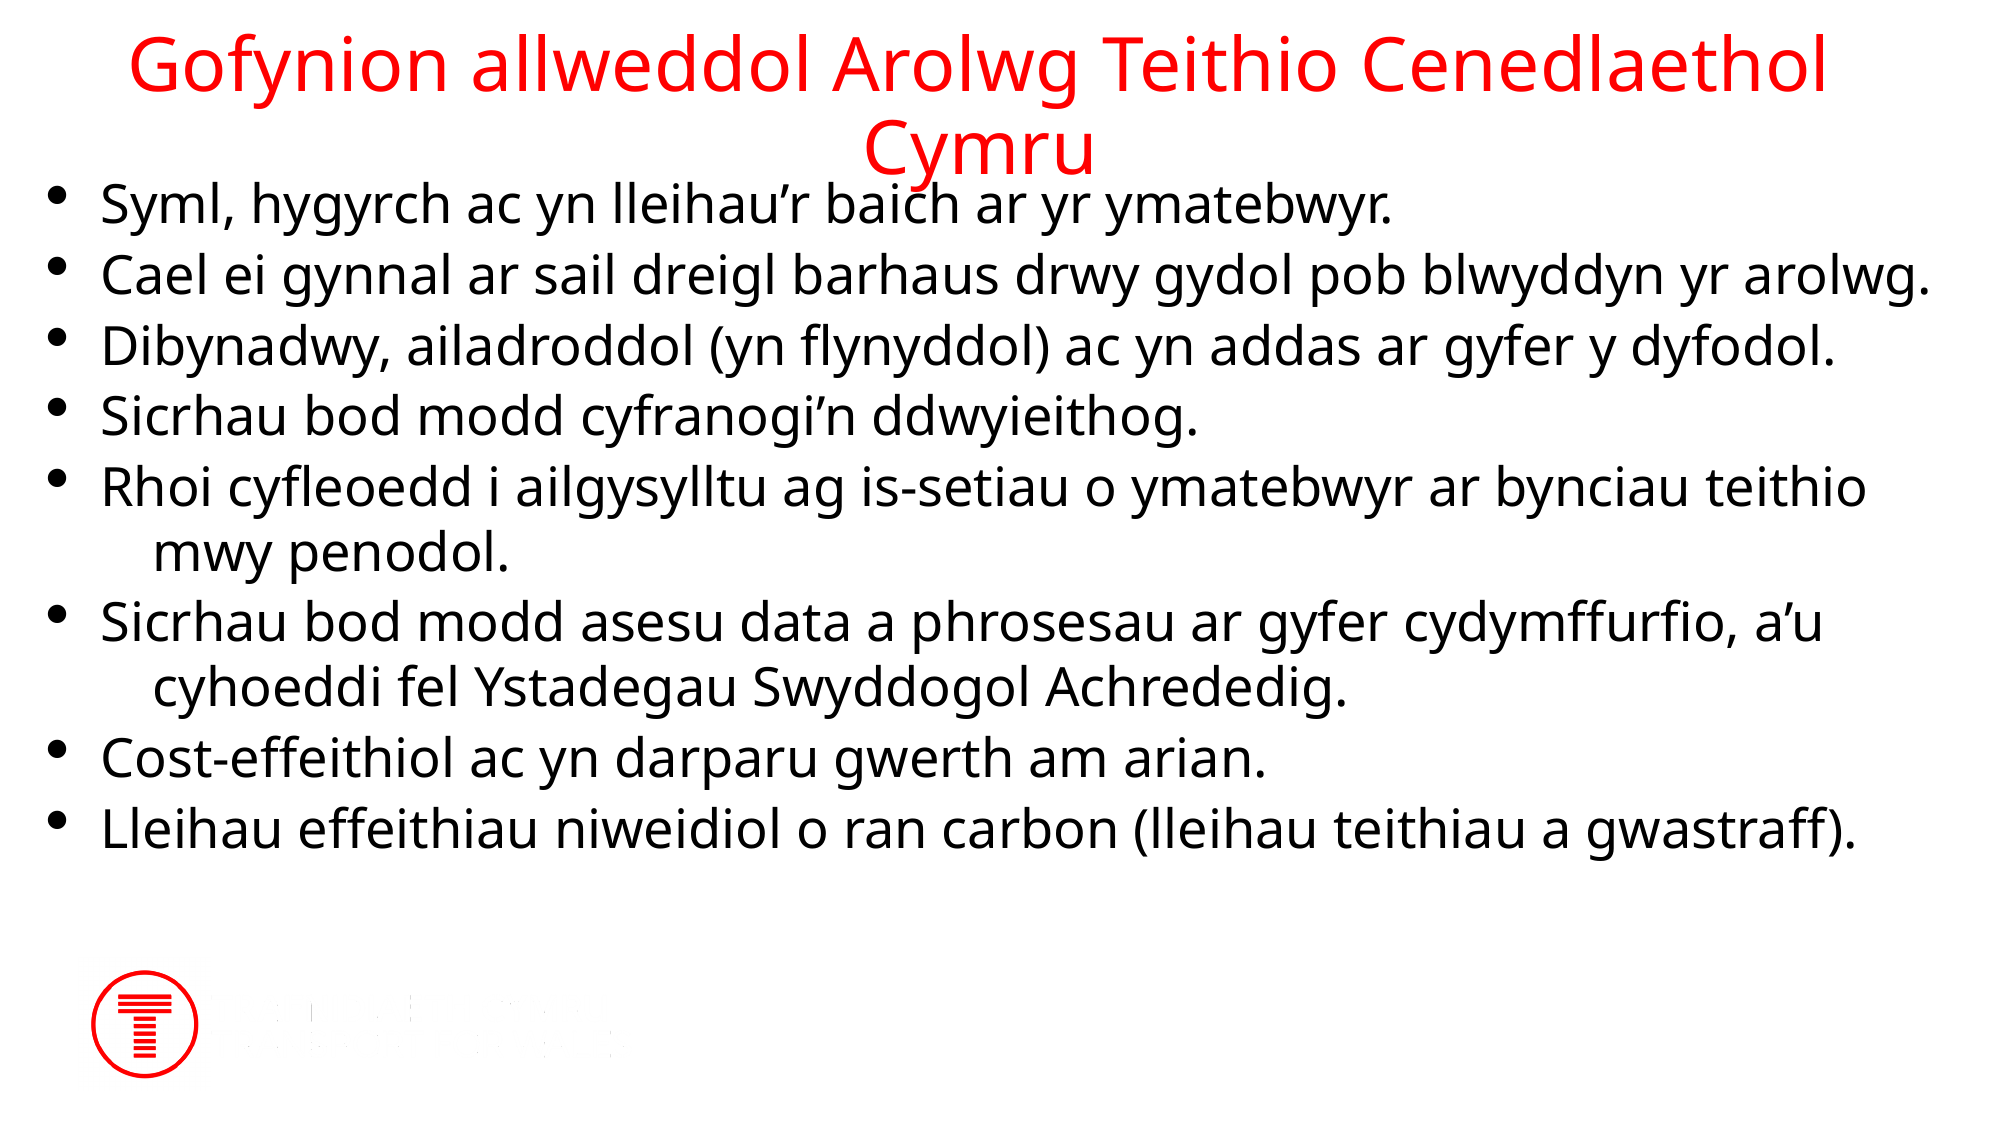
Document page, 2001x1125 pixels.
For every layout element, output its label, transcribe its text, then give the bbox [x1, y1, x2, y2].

text_box Gofynion allweddol Arolwg Teithio Cenedlaethol Cymru [45, 25, 1916, 104]
list Syml, hygyrch ac yn lleihau’r baich ar yr ymatebwyr. Cael ei gynnal ar sail dreigl barhaus drwy gydol pob blwyddyn yr arolwg. Dibynadwy, ailadroddol (yn flynyddol) ac yn addas ar gyfer y dyfodol. Sicrhau bod modd cyfranogi’n ddwyieithog. Rhoi cyfleoedd i ailgysylltu ag is-setiau o ymatebwyr ar bynciau teithio mwy penodol. Sicrhau bod modd asesu data a phrosesau ar gyfer cydymffurfio, a’u cyhoeddi fel Ystadegau Swyddogol Achrededig. Cost-effeithiol ac yn darparu gwerth am arian. Lleihau effeithiau niweidiol o ran carbon (lleihau teithiau a gwastraff). [33, 104, 1955, 924]
